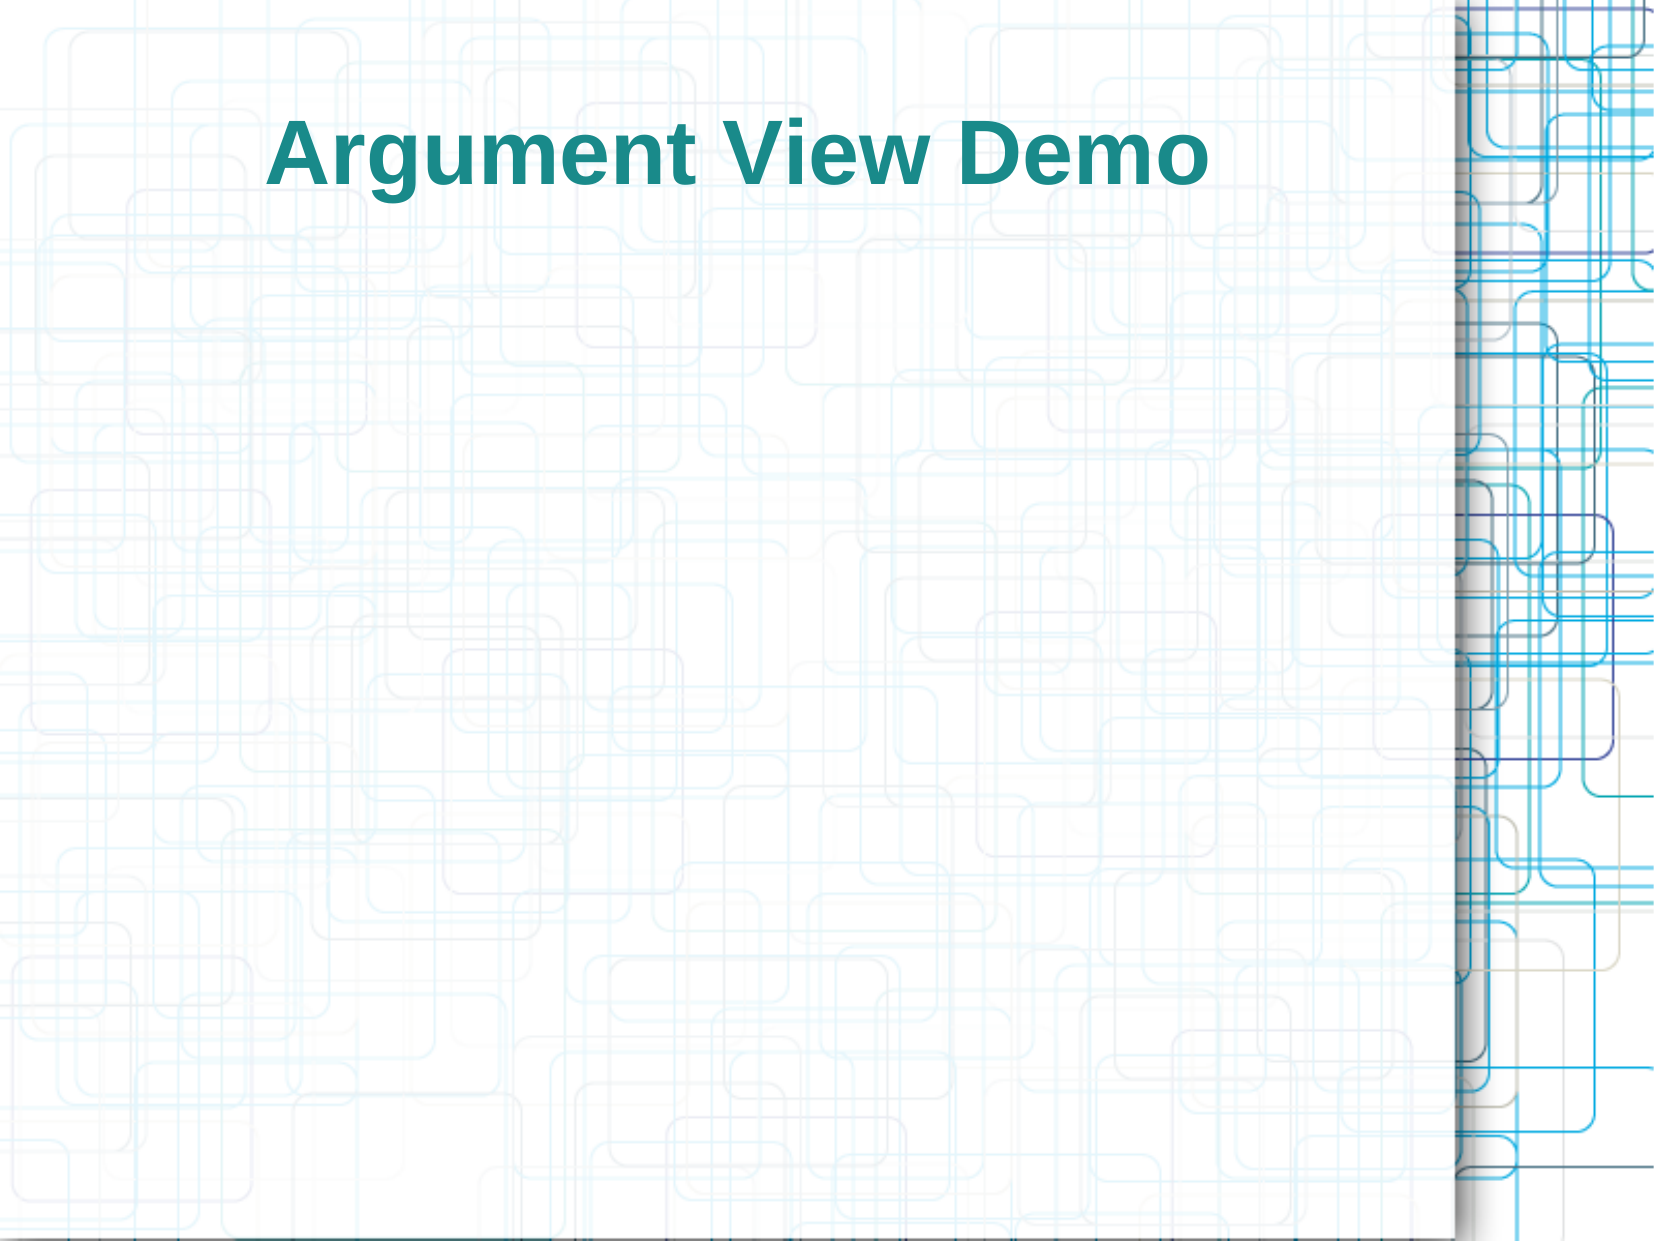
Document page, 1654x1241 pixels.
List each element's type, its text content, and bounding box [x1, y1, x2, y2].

picture [0, 0, 1654, 1241]
title Argument View Demo [59, 56, 1418, 250]
